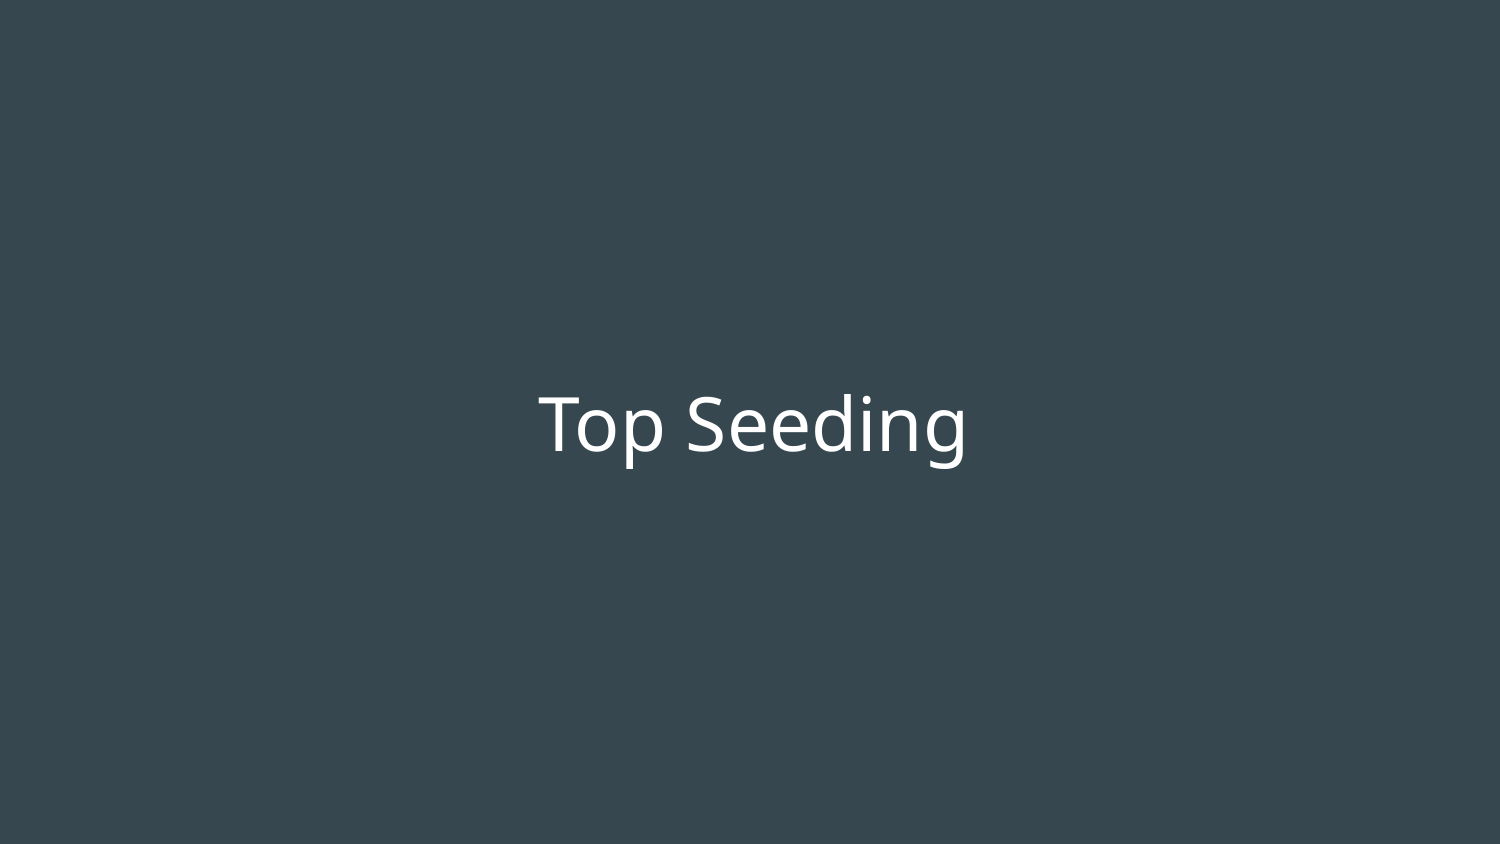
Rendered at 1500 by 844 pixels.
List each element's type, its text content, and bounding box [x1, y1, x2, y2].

title Top Seeding [110, 351, 1399, 493]
